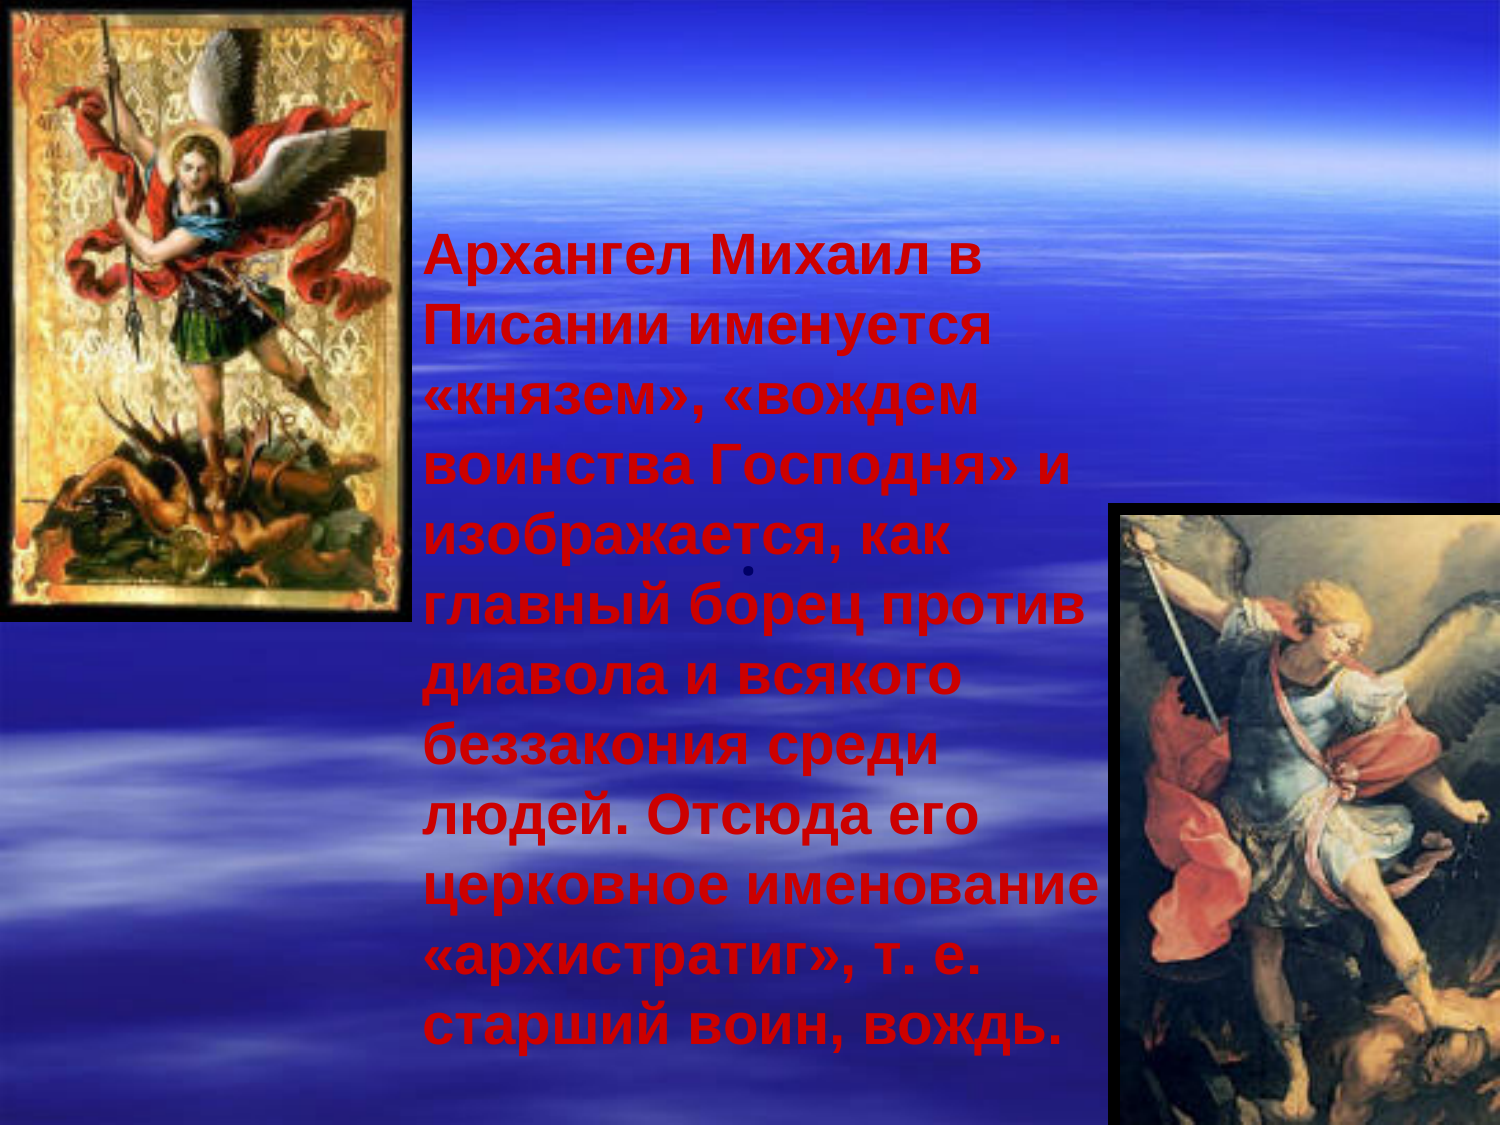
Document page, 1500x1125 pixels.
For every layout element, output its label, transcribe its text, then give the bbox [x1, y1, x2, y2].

picture [1120, 515, 1500, 1125]
text_box Архангел Михаил в Писании именуется «князем», «вождем воинства Господня» и изображается, как главный борец против диавола и всякого беззакония среди людей. Отсюда его церковное именование «архистратиг», т. е. старший воин, вождь. [407, 208, 1141, 1064]
picture [0, 0, 1500, 1125]
